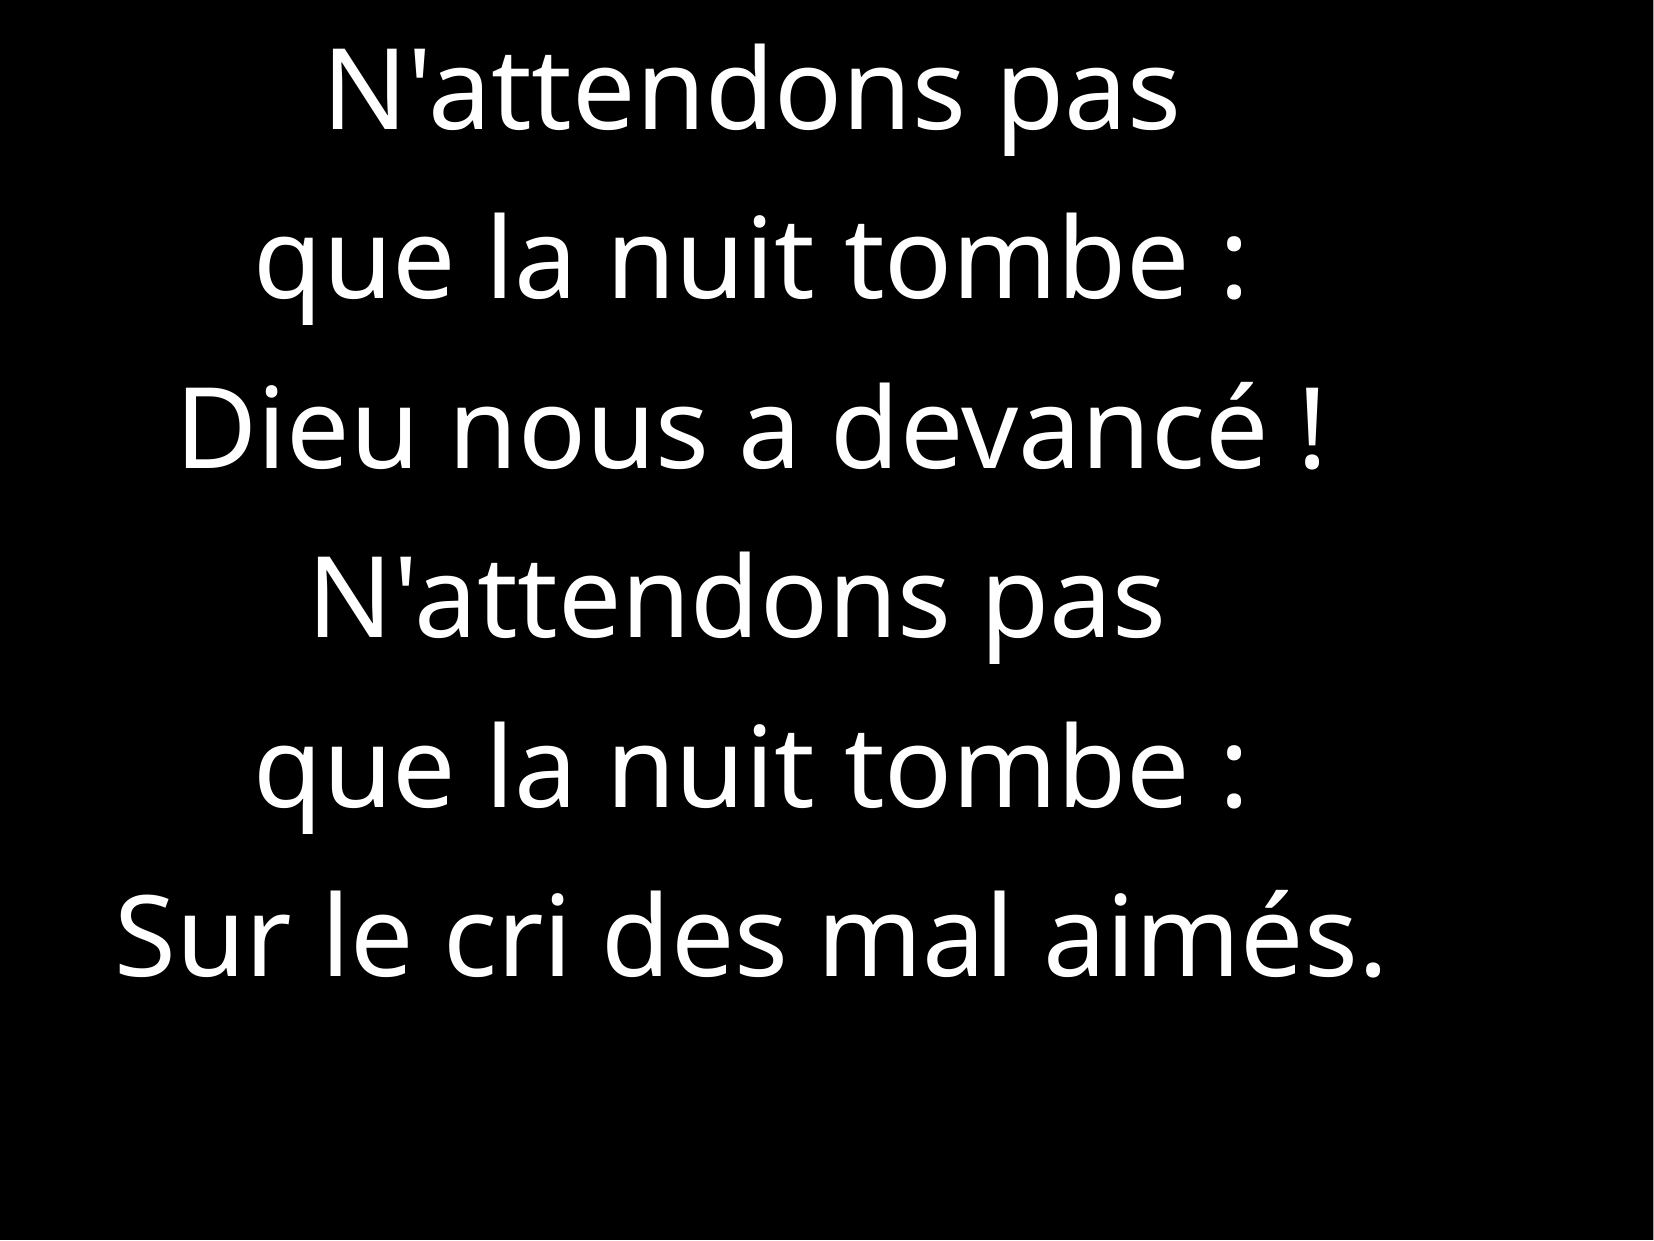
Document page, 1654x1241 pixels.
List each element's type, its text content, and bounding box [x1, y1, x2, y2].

list N'attendons pas que la nuit tombe : Dieu nous a devancé ! N'attendons pas que la nuit tombe : Sur le cri des mal aimés. [31, 9, 1473, 949]
